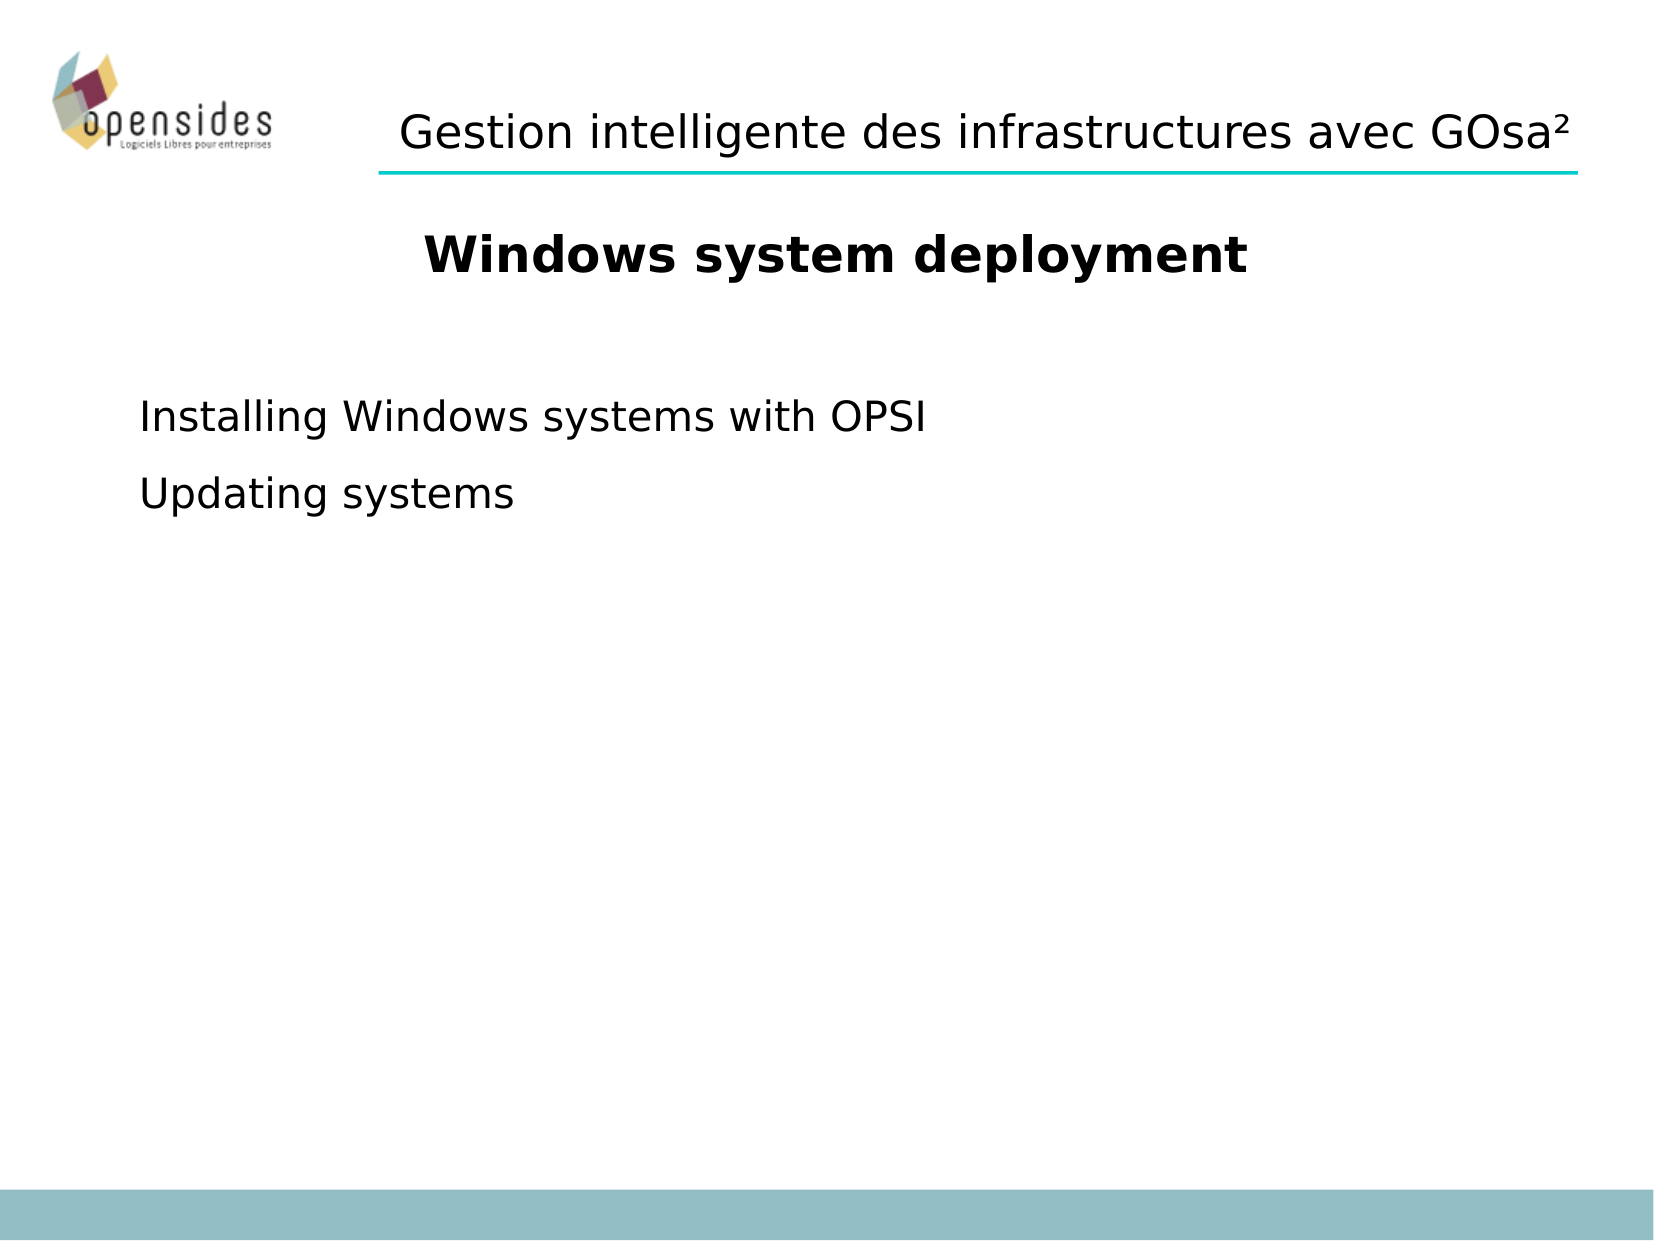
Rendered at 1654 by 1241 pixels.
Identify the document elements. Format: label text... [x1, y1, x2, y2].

list Windows system deployment Installing Windows systems with OPSI Updating systems [121, 226, 1534, 1136]
text_box [0, 1189, 1654, 1241]
picture [22, 30, 308, 187]
text_box [378, 171, 1578, 175]
text_box Gestion intelligente des infrastructures avec GOsa² [317, 98, 1654, 167]
